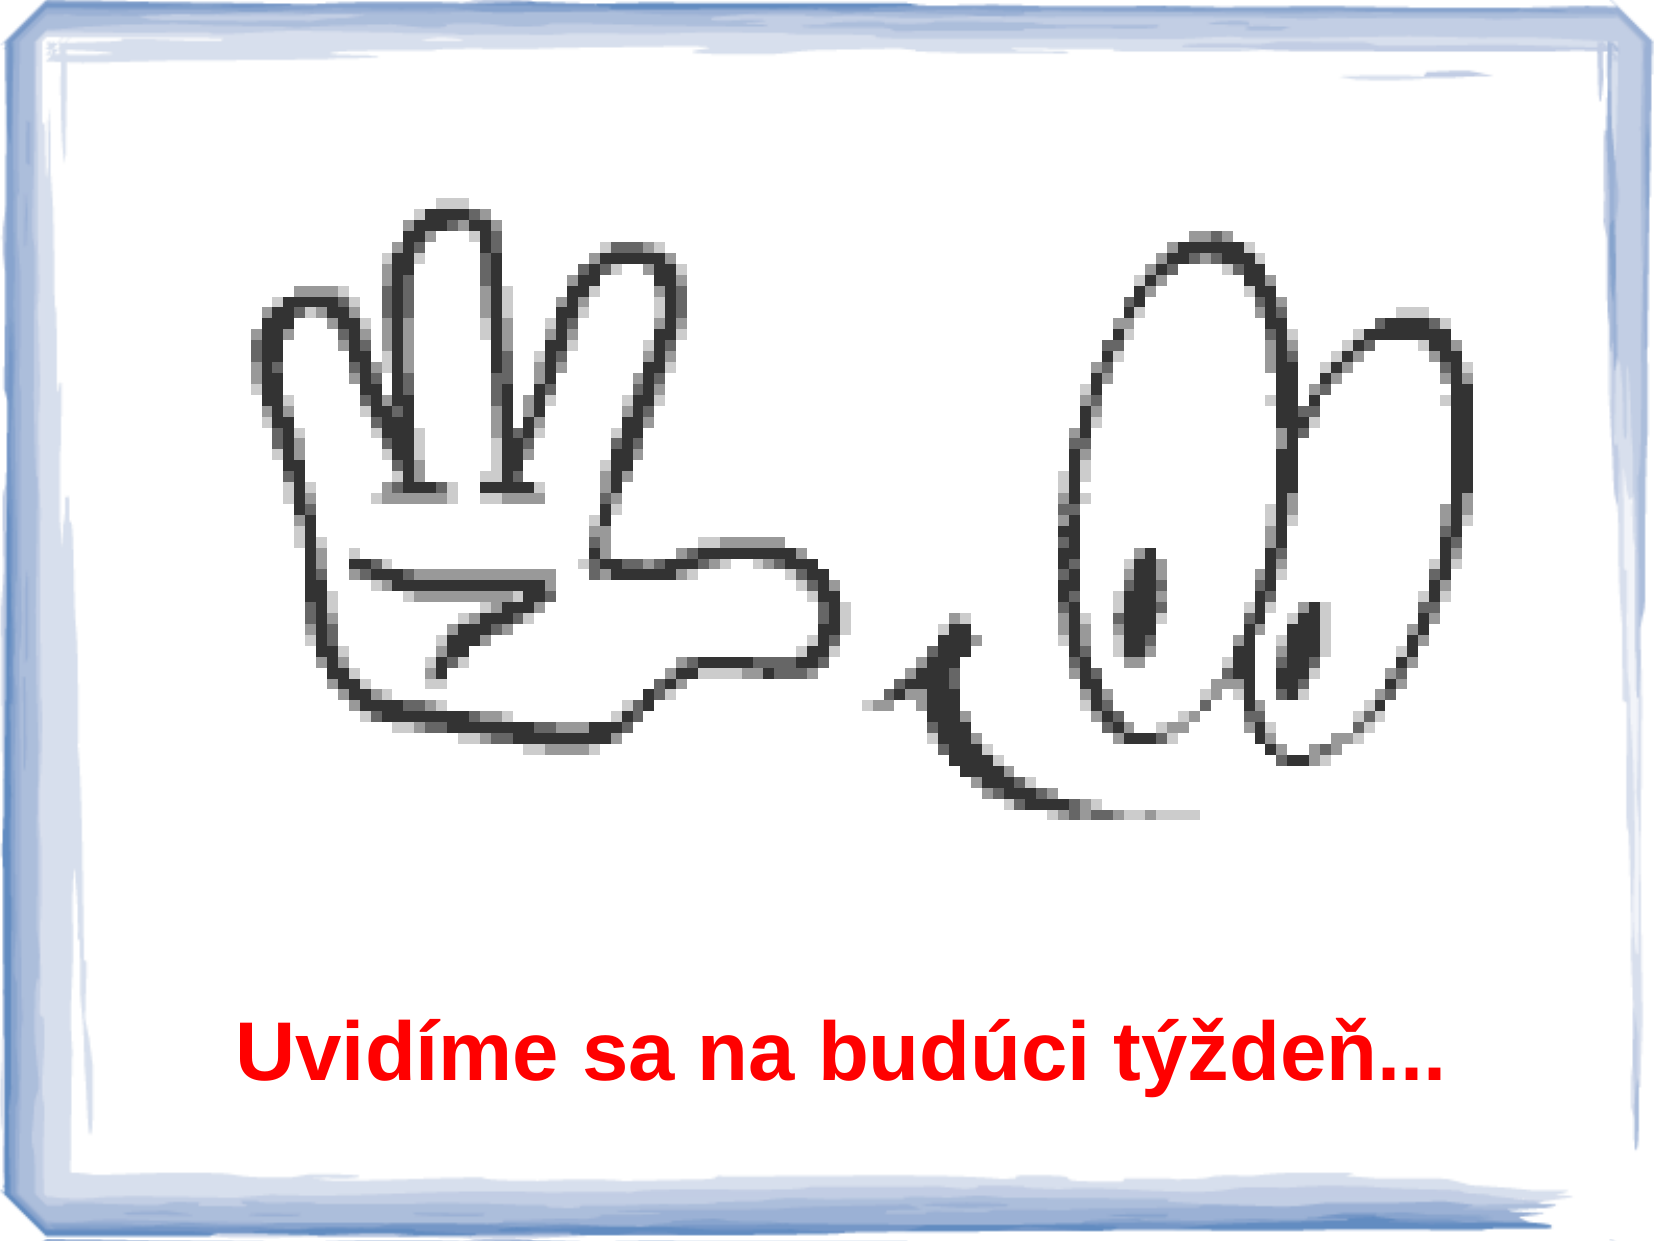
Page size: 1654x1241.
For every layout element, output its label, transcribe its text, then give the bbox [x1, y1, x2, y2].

picture [0, 0, 1654, 1241]
text_box Uvidíme sa na budúci týždeň... [118, 998, 1565, 1106]
